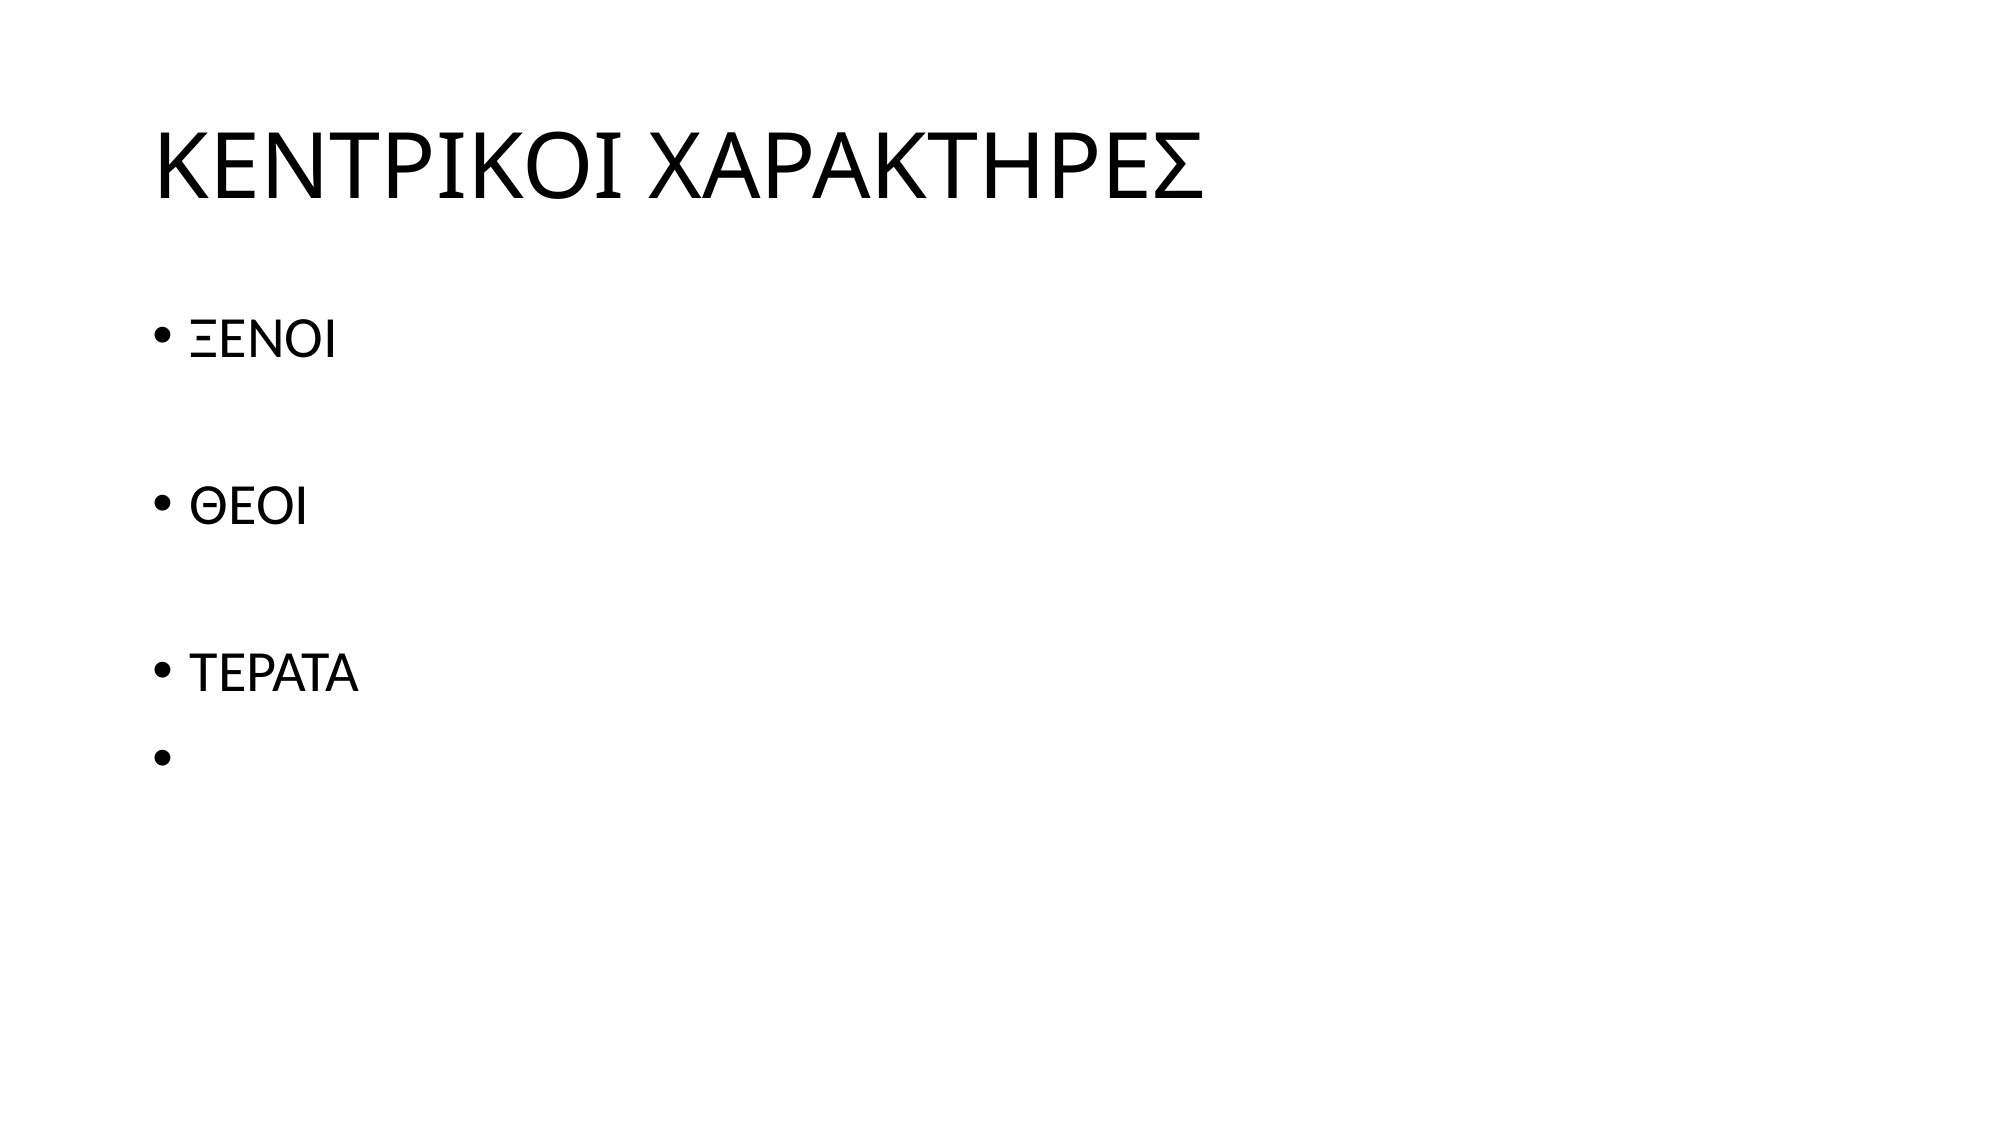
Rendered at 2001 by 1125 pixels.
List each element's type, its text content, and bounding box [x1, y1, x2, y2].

list ΞΕΝΟΙ ΘΕΟΙ ΤΕΡΑΤΑ [137, 299, 1863, 1014]
title ΚΕΝΤΡΙΚΟΙ ΧΑΡΑΚΤΗΡΕΣ [137, 59, 1863, 278]
